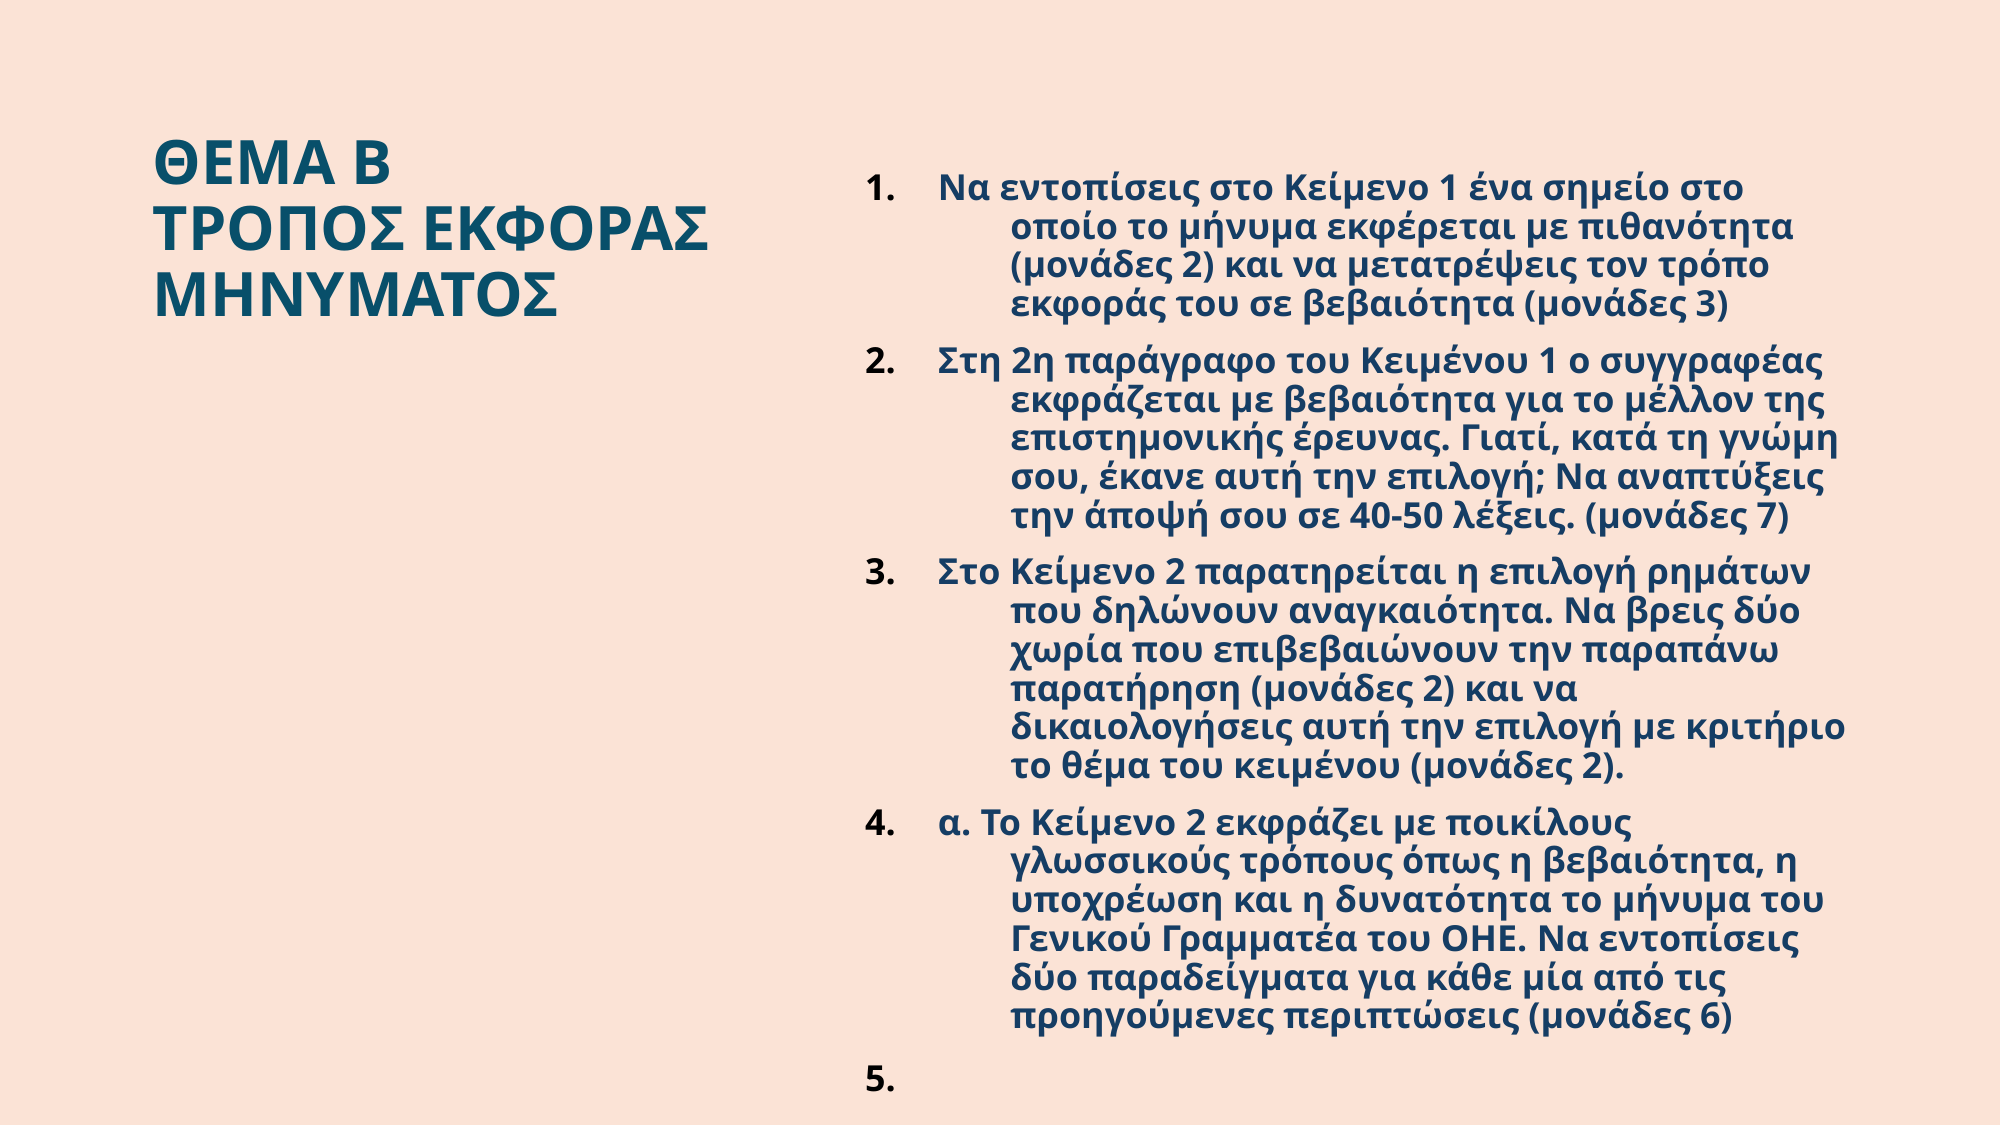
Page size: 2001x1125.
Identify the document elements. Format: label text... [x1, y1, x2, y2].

list Να εντοπίσεις στο Κείμενο 1 ένα σημείο στο οποίο το μήνυμα εκφέρεται με πιθανότητα (μονάδες 2) και να μετατρέψεις τον τρόπο εκφοράς του σε βεβαιότητα (μονάδες 3) Στη 2η παράγραφο του Κειμένου 1 ο συγγραφέας εκφράζεται με βεβαιότητα για το μέλλον της επιστημονικής έρευνας. Γιατί, κατά τη γνώμη σου, έκανε αυτή την επιλογή; Να αναπτύξεις την άποψή σου σε 40-50 λέξεις. (μονάδες 7) Στο Κείμενο 2 παρατηρείται η επιλογή ρημάτων που δηλώνουν αναγκαιότητα. Να βρεις δύο χωρία που επιβεβαιώνουν την παραπάνω παρατήρηση (μονάδες 2) και να δικαιολογήσεις αυτή την επιλογή με κριτήριο το θέμα του κειμένου (μονάδες 2). α. Το Κείμενο 2 εκφράζει με ποικίλους γλωσσικούς τρόπους όπως η βεβαιότητα, η υποχρέωση και η δυνατότητα το μήνυμα του Γενικού Γραμματέα του ΟΗΕ. Να εντοπίσεις δύο παραδείγματα για κάθε μία από τις προηγούμενες περιπτώσεις (μονάδες 6) [850, 161, 1863, 1068]
title ΘΕΜΑ Β​ ΤΡΟΠΟΣ ΕΚΦΟΡΑΣ ΜΗΝΥΜΑΤΟΣ [137, 75, 783, 338]
